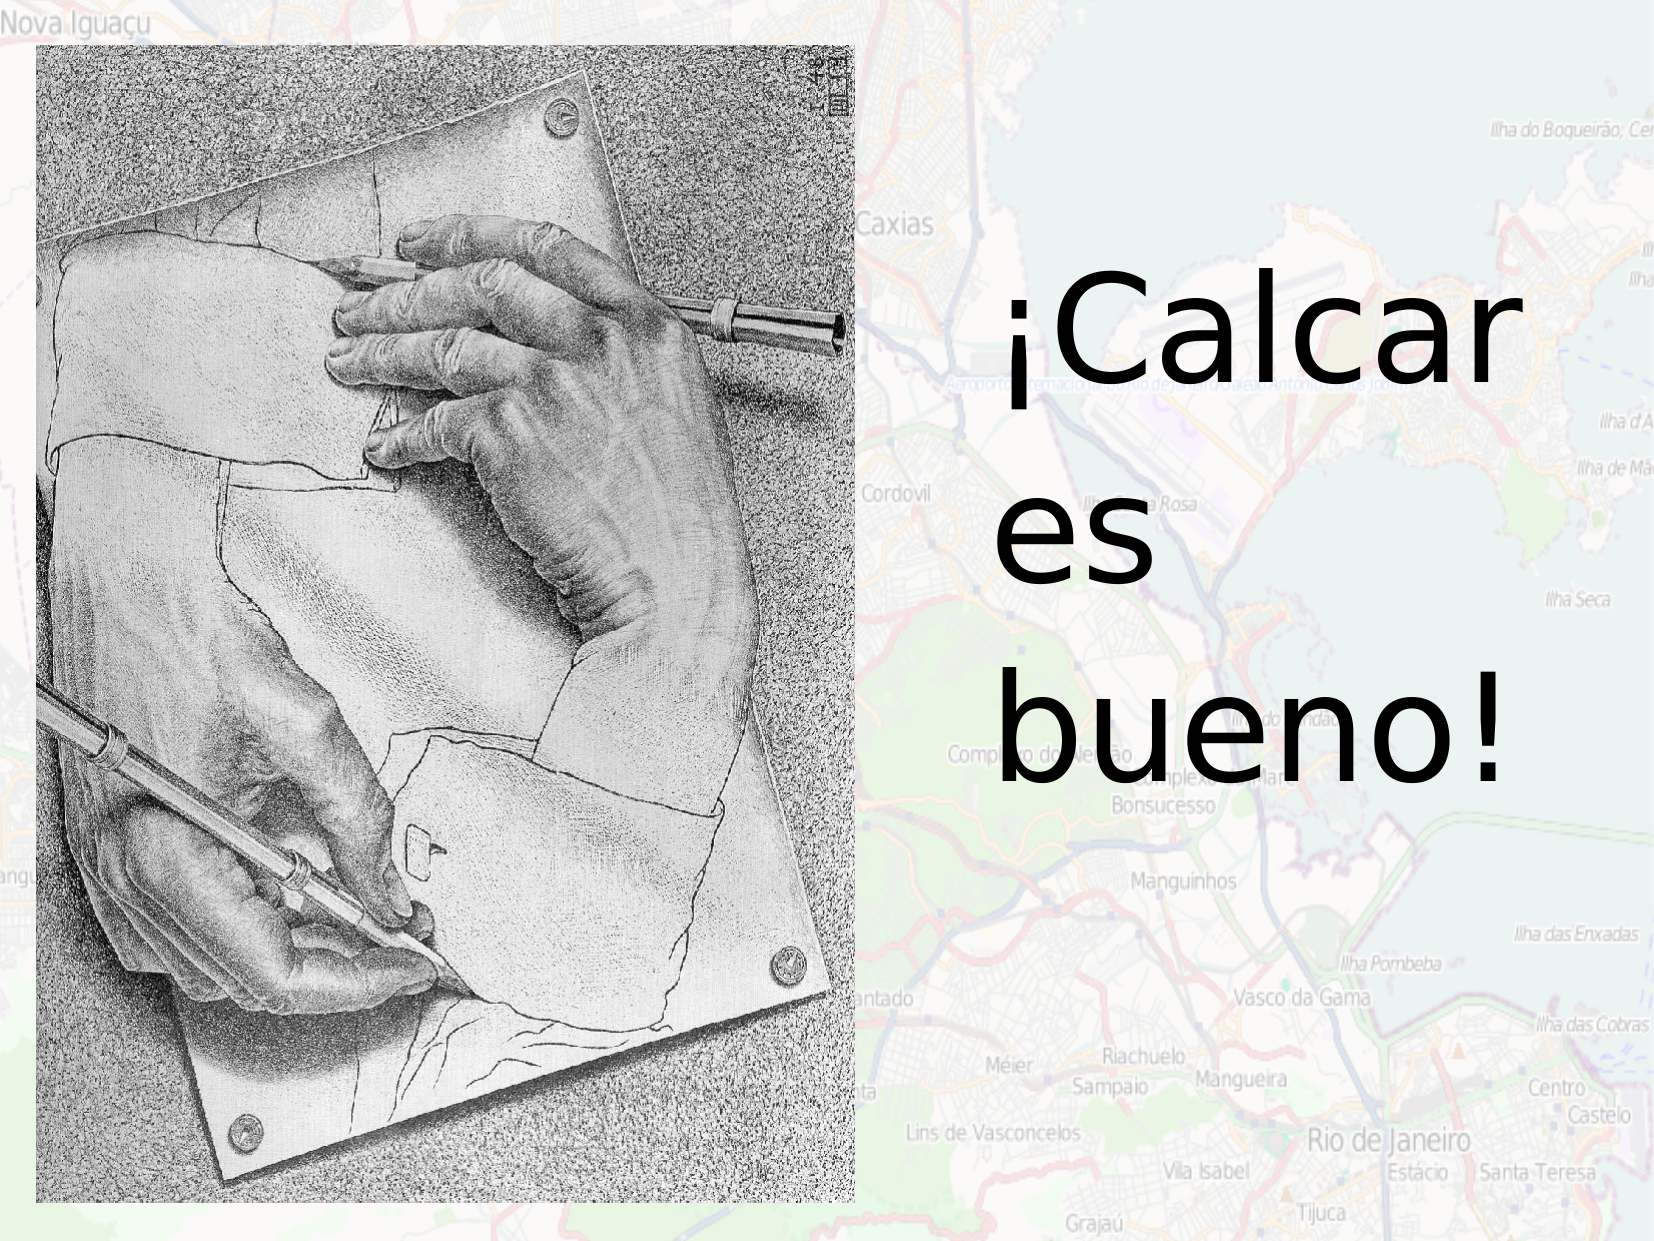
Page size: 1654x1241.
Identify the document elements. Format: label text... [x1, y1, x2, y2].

text_box ¡Calcar es bueno! [974, 236, 1576, 825]
picture [36, 45, 855, 1203]
